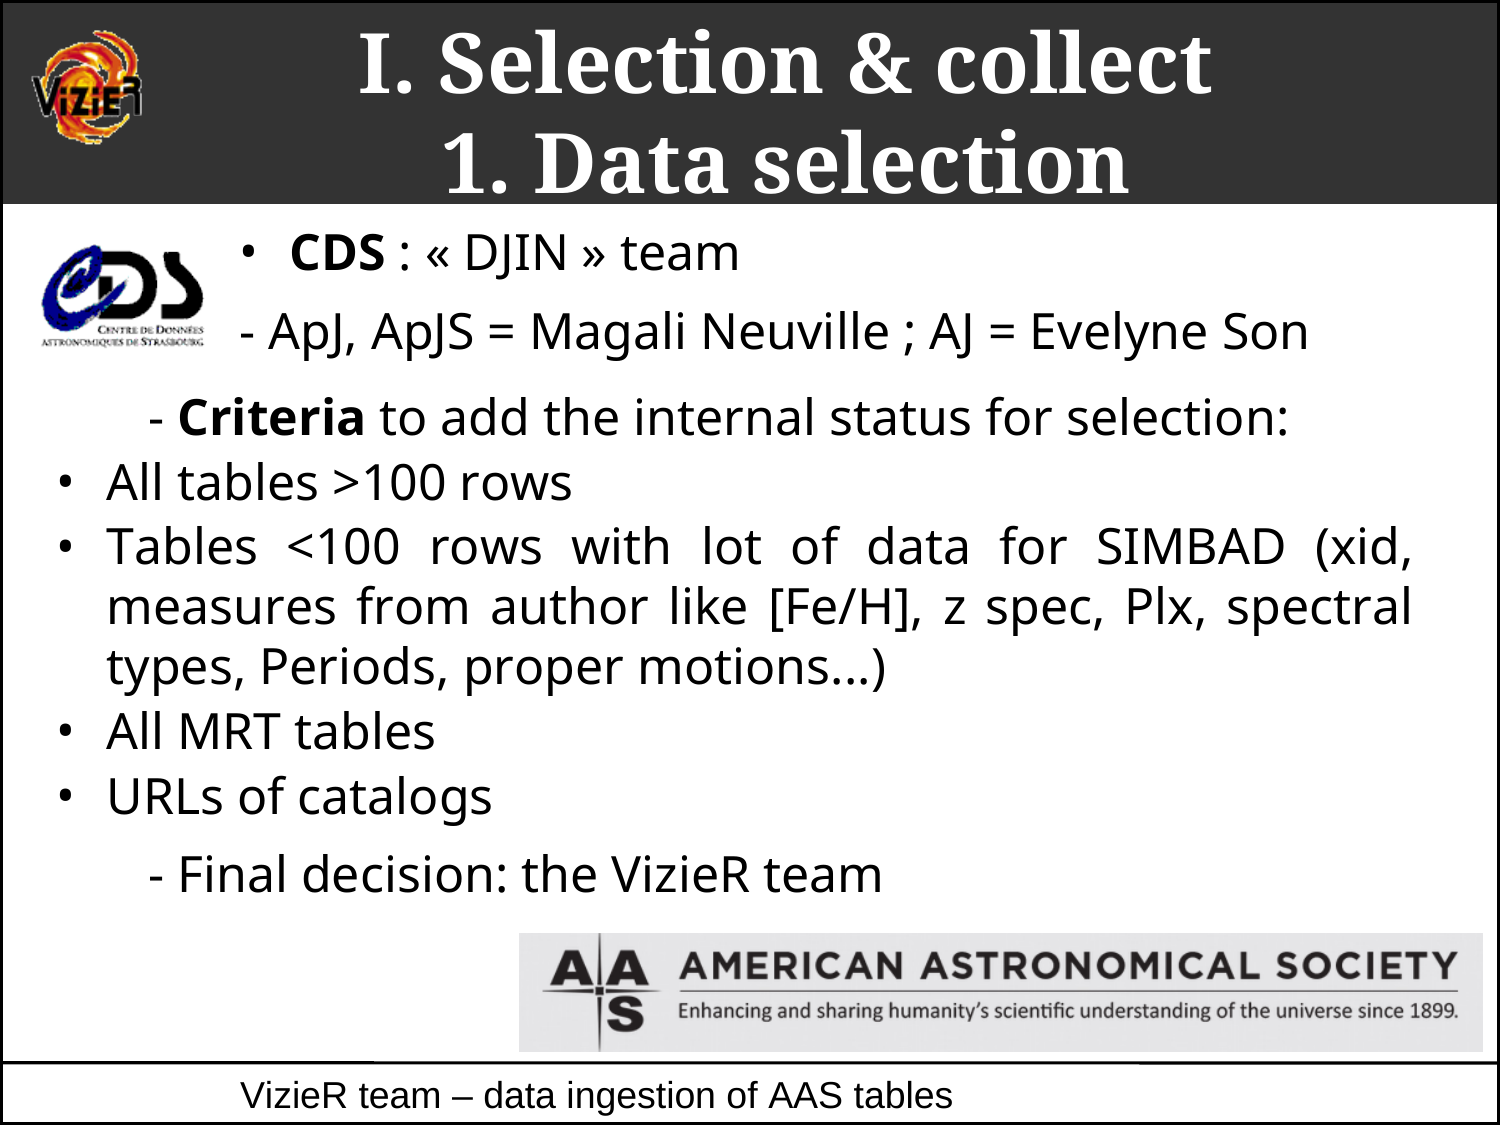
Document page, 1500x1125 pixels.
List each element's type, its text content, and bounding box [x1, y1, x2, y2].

text_box - Criteria to add the internal status for selection: All tables >100 rows Tables <100 rows with lot of data for SIMBAD (xid, measures from author like [Fe/H], z spec, Plx, spectral types, Periods, proper motions...)‏ All MRT tables URLs of catalogs - Final decision: the VizieR team [41, 377, 1430, 1125]
list CDS : « DJIN » team - ApJ, ApJS = Magali Neuville ; AJ = Evelyne Son [224, 212, 1477, 414]
picture [35, 244, 208, 355]
title I. Selection & collect 1. Data selection [147, 2, 1425, 218]
picture [29, 29, 147, 148]
picture [519, 933, 1483, 1052]
